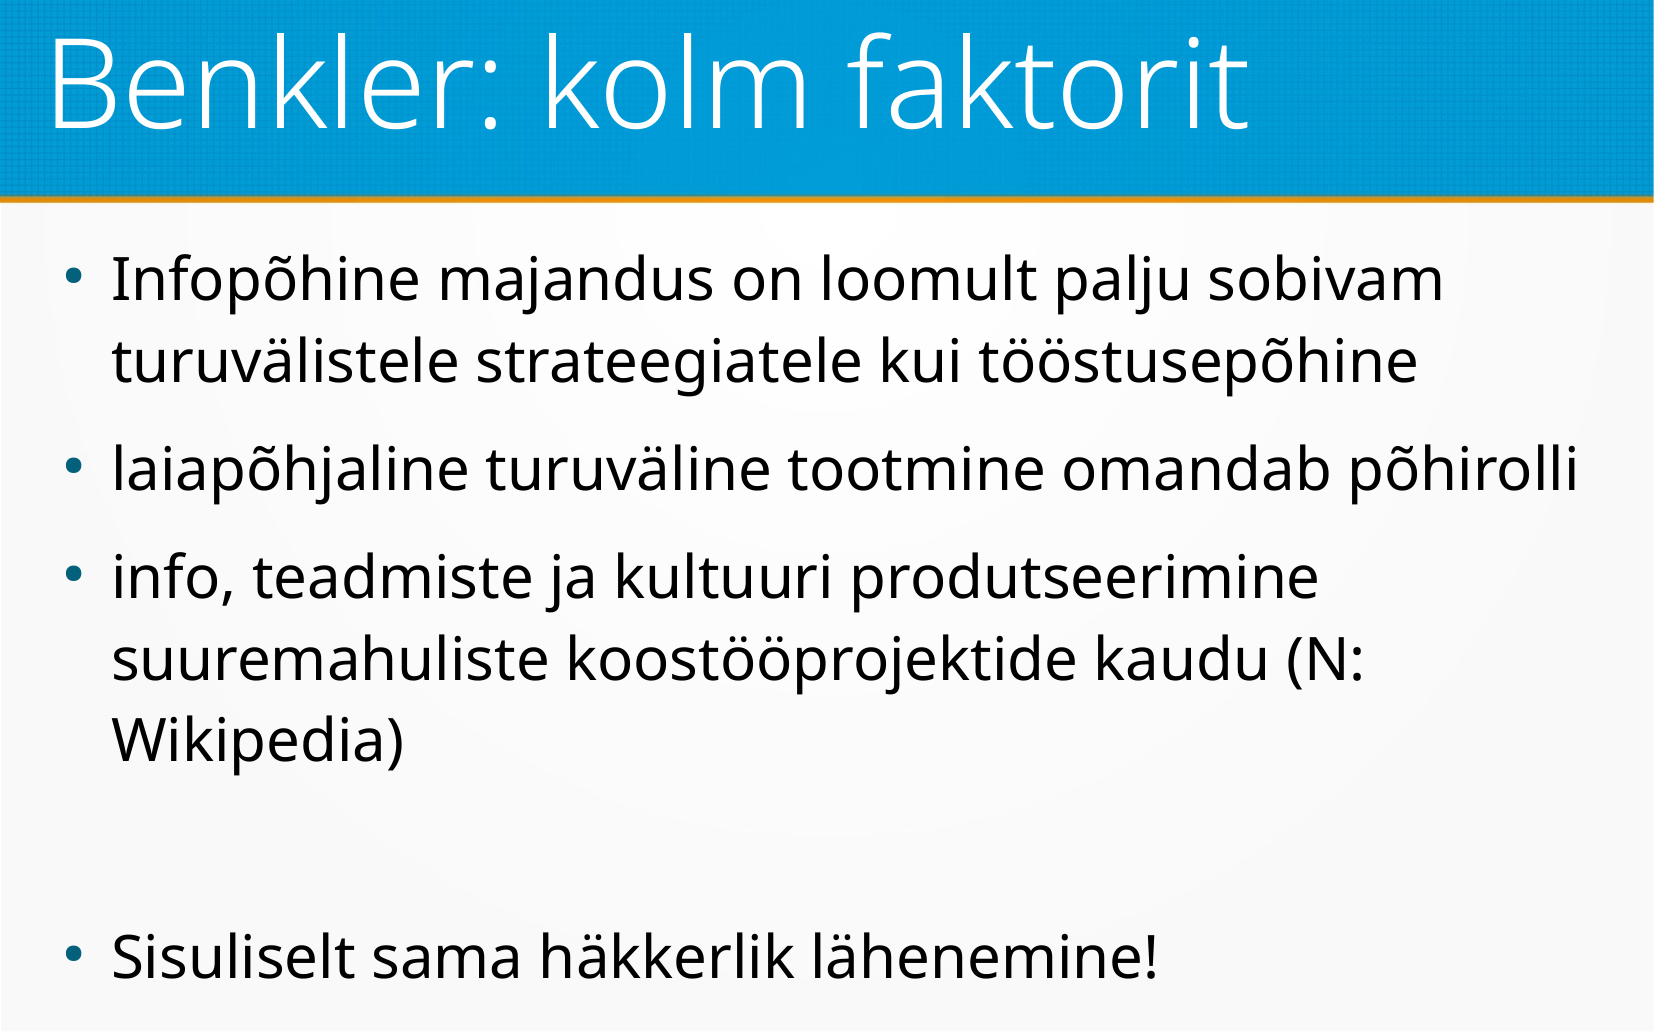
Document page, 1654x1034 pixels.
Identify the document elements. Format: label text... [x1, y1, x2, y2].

title Benkler: kolm faktorit [43, 0, 1619, 166]
list Infopõhine majandus on loomult palju sobivam turuvälistele strateegiatele kui tööstusepõhine laiapõhjaline turuväline tootmine omandab põhirolli info, teadmiste ja kultuuri produtseerimine suuremahuliste koostööprojektide kaudu (N: Wikipedia) Sisuliselt sama häkkerlik lähenemine! [47, 236, 1607, 1002]
picture [0, 195, 1654, 1034]
